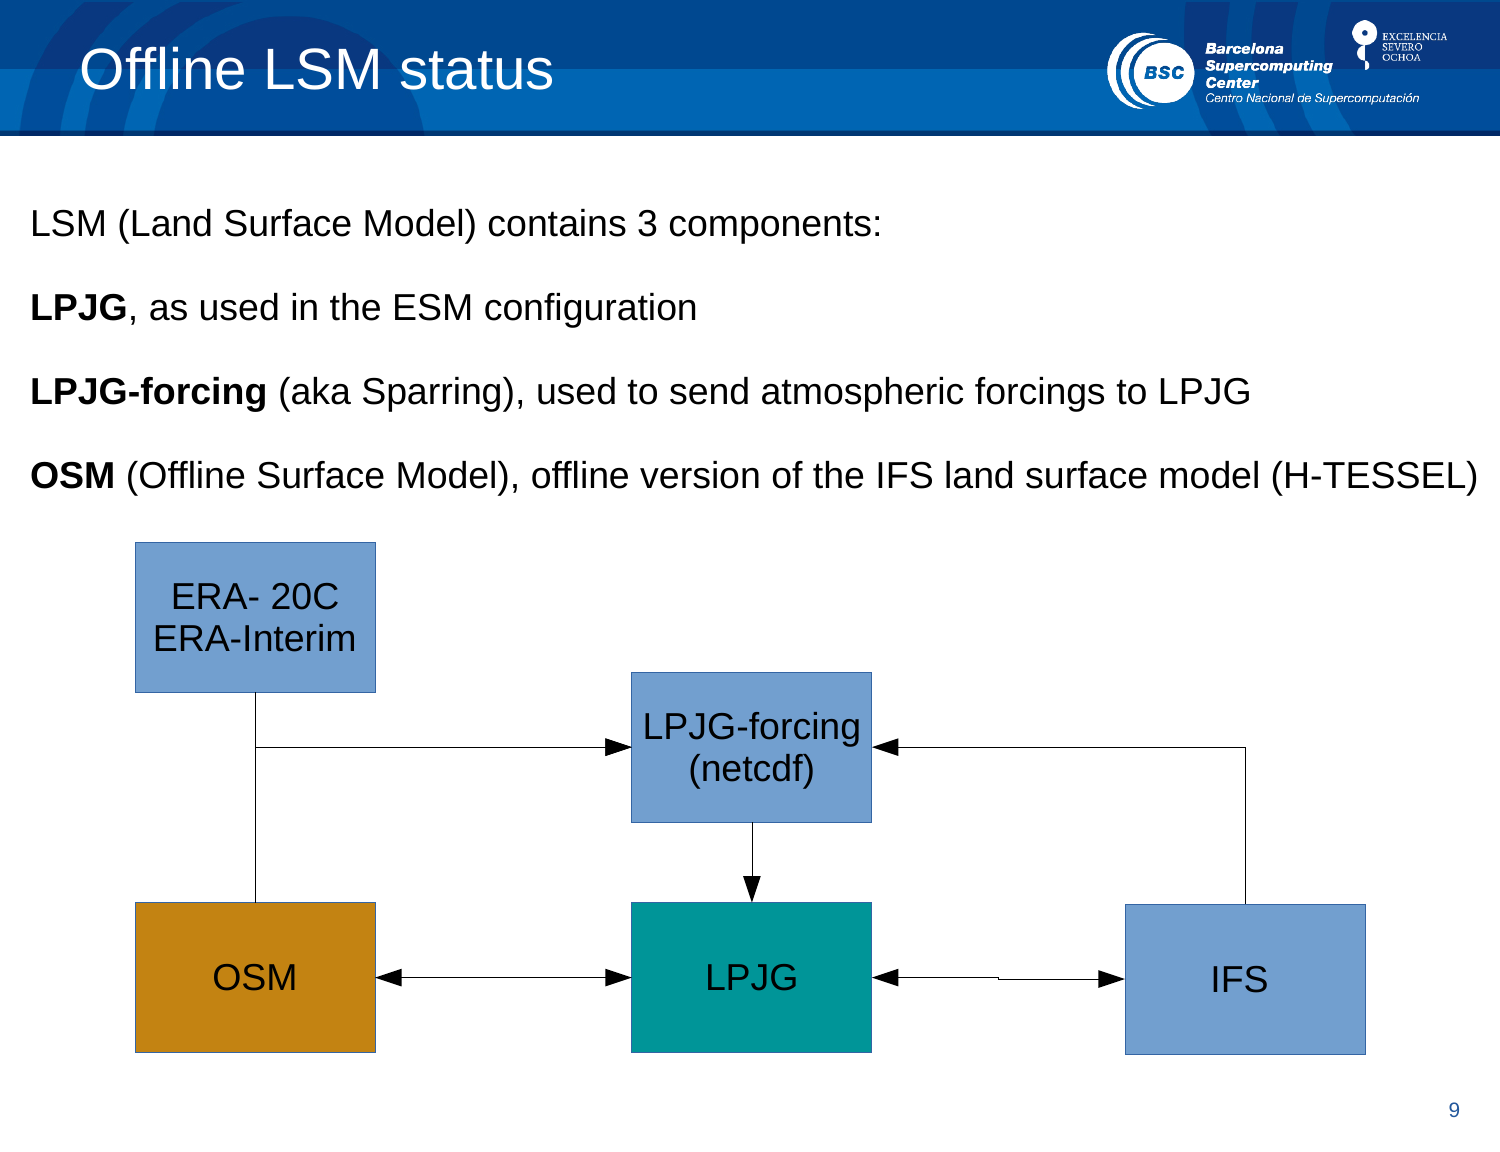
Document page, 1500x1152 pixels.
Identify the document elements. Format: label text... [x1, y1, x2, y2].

text_box ERA- 20C ERA-Interim [135, 542, 376, 693]
picture [0, 0, 1500, 136]
text_box LPJG-forcing (netcdf) [631, 672, 872, 823]
text_box LPJG [631, 902, 872, 1053]
title Offline LSM status [65, 23, 1081, 138]
text_box OSM [135, 902, 376, 1053]
text_box LSM (Land Surface Model) contains 3 components: LPJG, as used in the ESM configuration LPJG-forcing (aka Sparring), used to send atmospheric forcings to LPJG OSM (Offline Surface Model), offline version of the IFS land surface model (H-TESSEL) [15, 195, 1495, 504]
text_box IFS [1125, 904, 1366, 1055]
